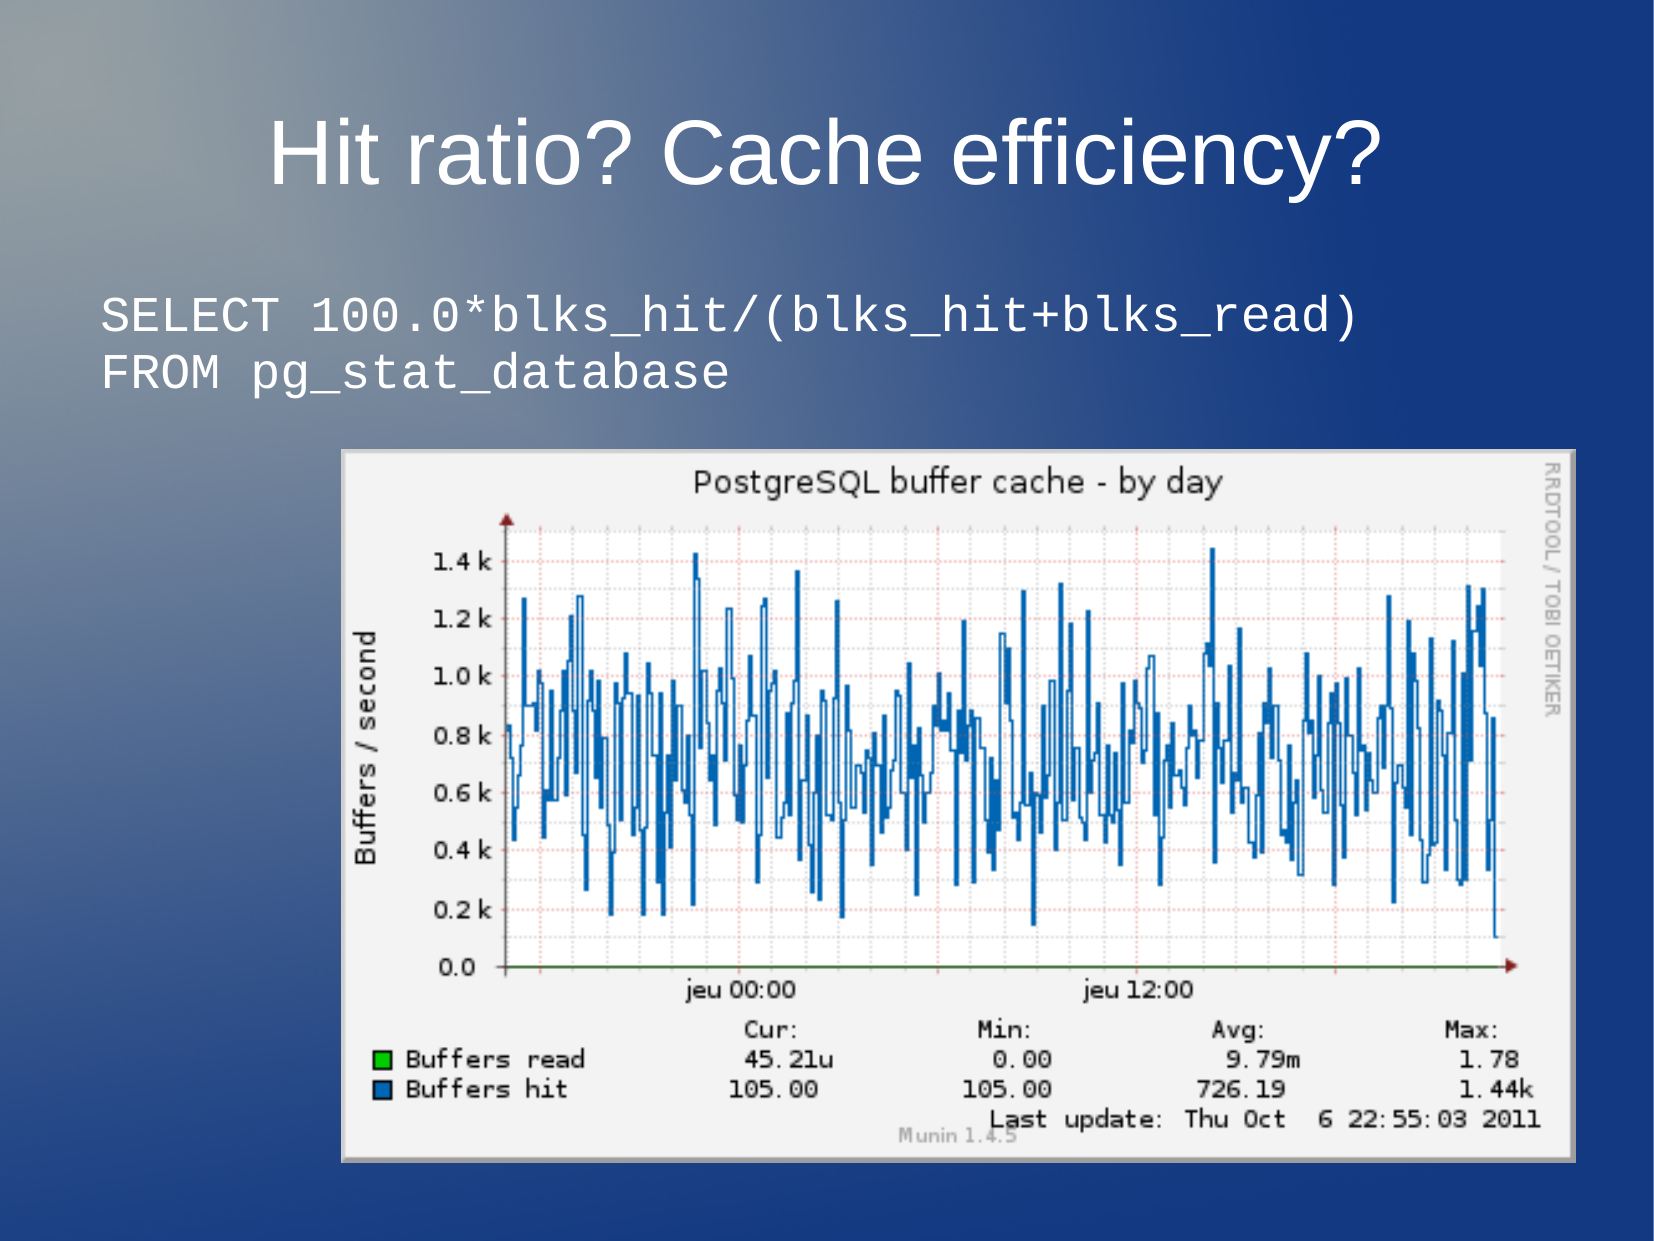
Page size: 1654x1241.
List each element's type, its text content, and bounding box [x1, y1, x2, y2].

picture [0, 0, 1654, 1241]
title Hit ratio? Cache efficiency? [82, 49, 1571, 257]
list SELECT 100.0*blks_hit/(blks_hit+blks_read) FROM pg_stat_database [82, 290, 1571, 1109]
